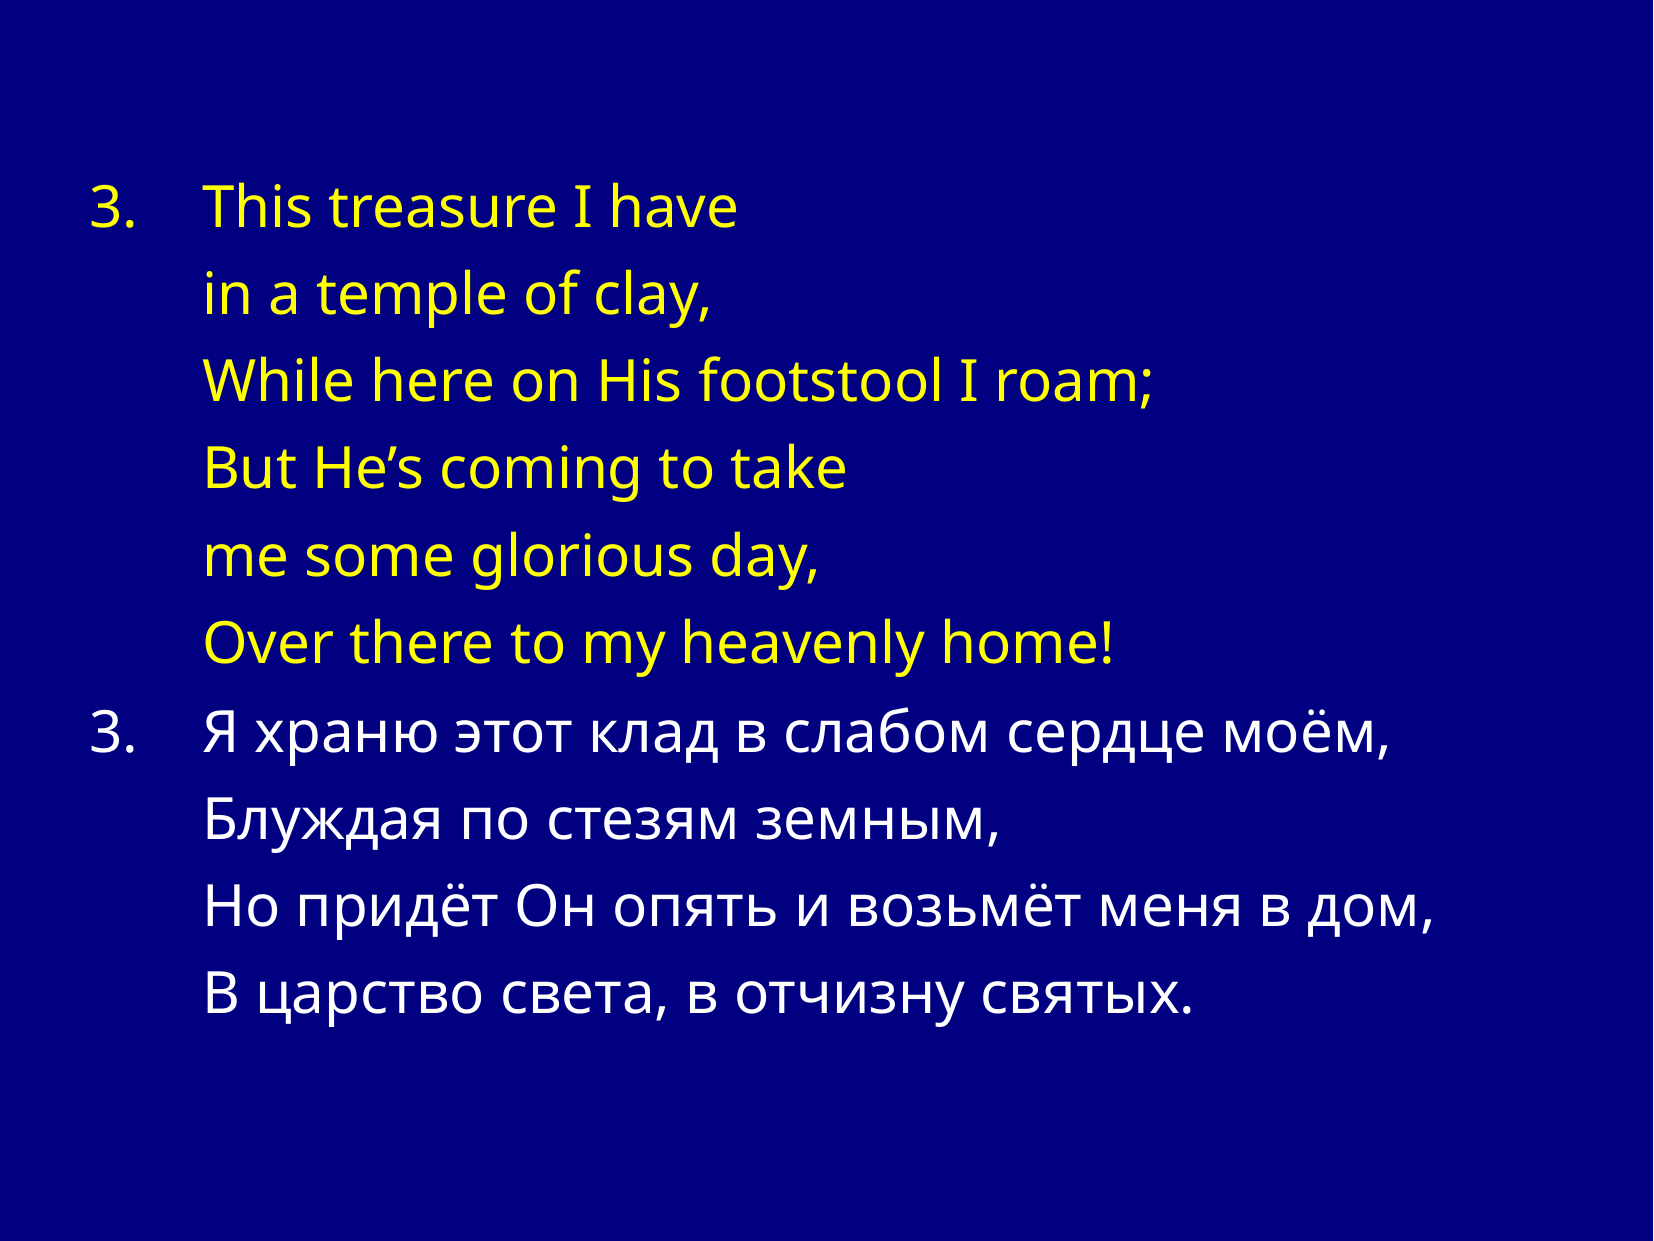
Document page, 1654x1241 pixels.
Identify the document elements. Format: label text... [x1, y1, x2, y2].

text_box 3. This treasure I have in a temple of clay, While here on His footstool I roam; But He’s coming to take me some glorious day, Over there to my heavenly home! [75, 150, 1576, 675]
text_box 3. Я храню этот клад в слабом сердце моём, Блуждая по стезям земным, Но придёт Он опять и возьмёт меня в дом, В царство света, в отчизну святых. [75, 675, 1576, 1163]
